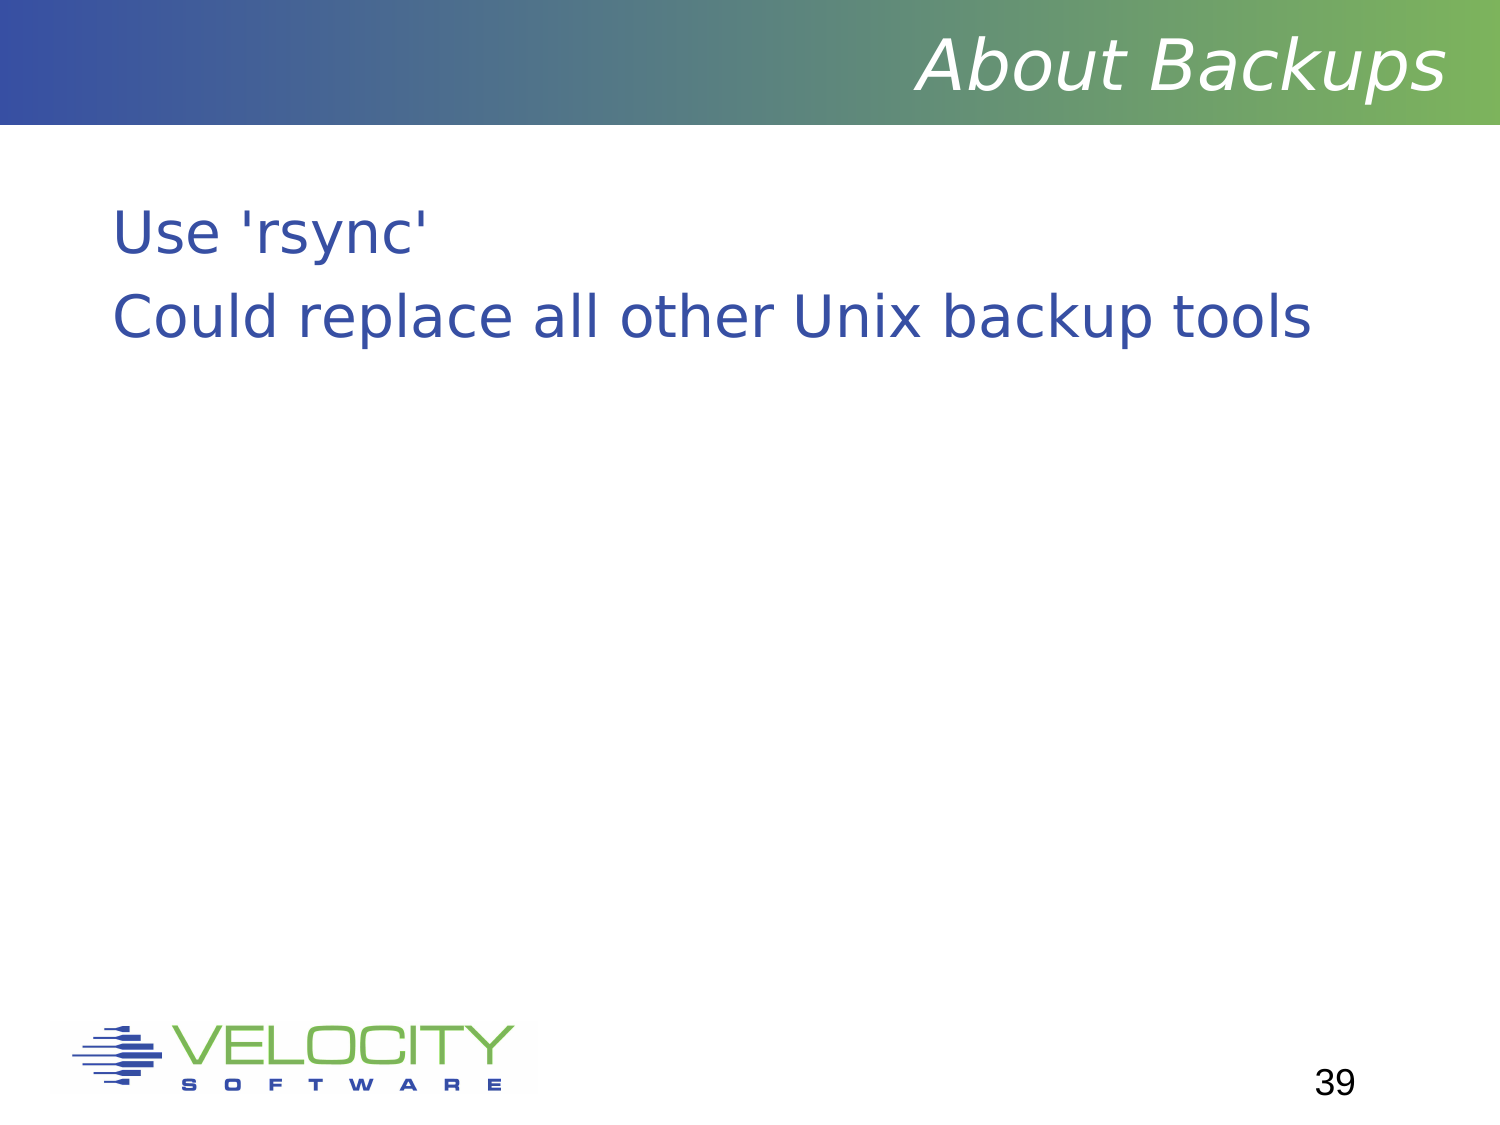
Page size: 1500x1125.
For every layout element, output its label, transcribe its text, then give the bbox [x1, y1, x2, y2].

picture [50, 1021, 538, 1094]
list Use 'rsync' Could replace all other Unix backup tools [70, 187, 1438, 988]
title About Backups [62, 12, 1463, 113]
